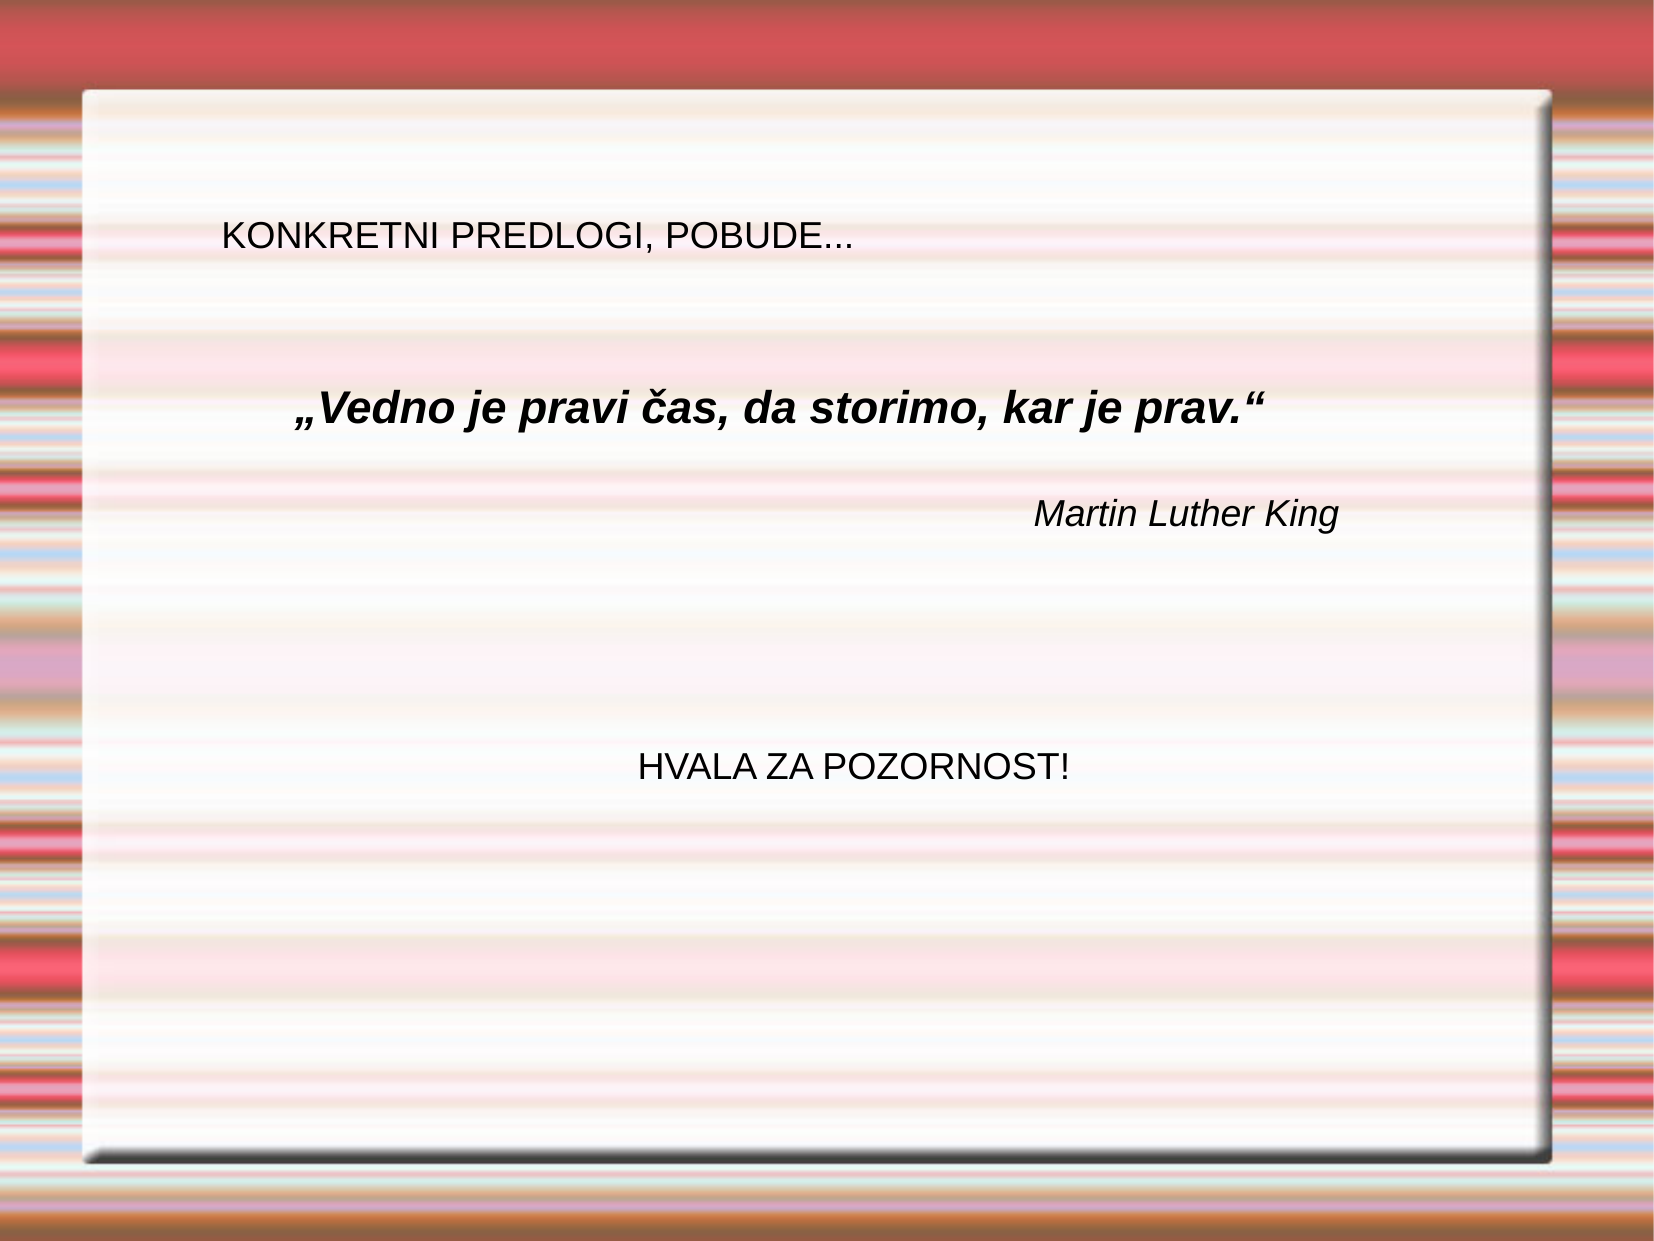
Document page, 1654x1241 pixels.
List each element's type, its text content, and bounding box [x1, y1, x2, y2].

picture [0, 0, 1654, 1241]
text_box KONKRETNI PREDLOGI, POBUDE... „Vedno je pravi čas, da storimo, kar je prav.“ Martin Luther King HVALA ZA POZORNOST! [206, 206, 1418, 797]
